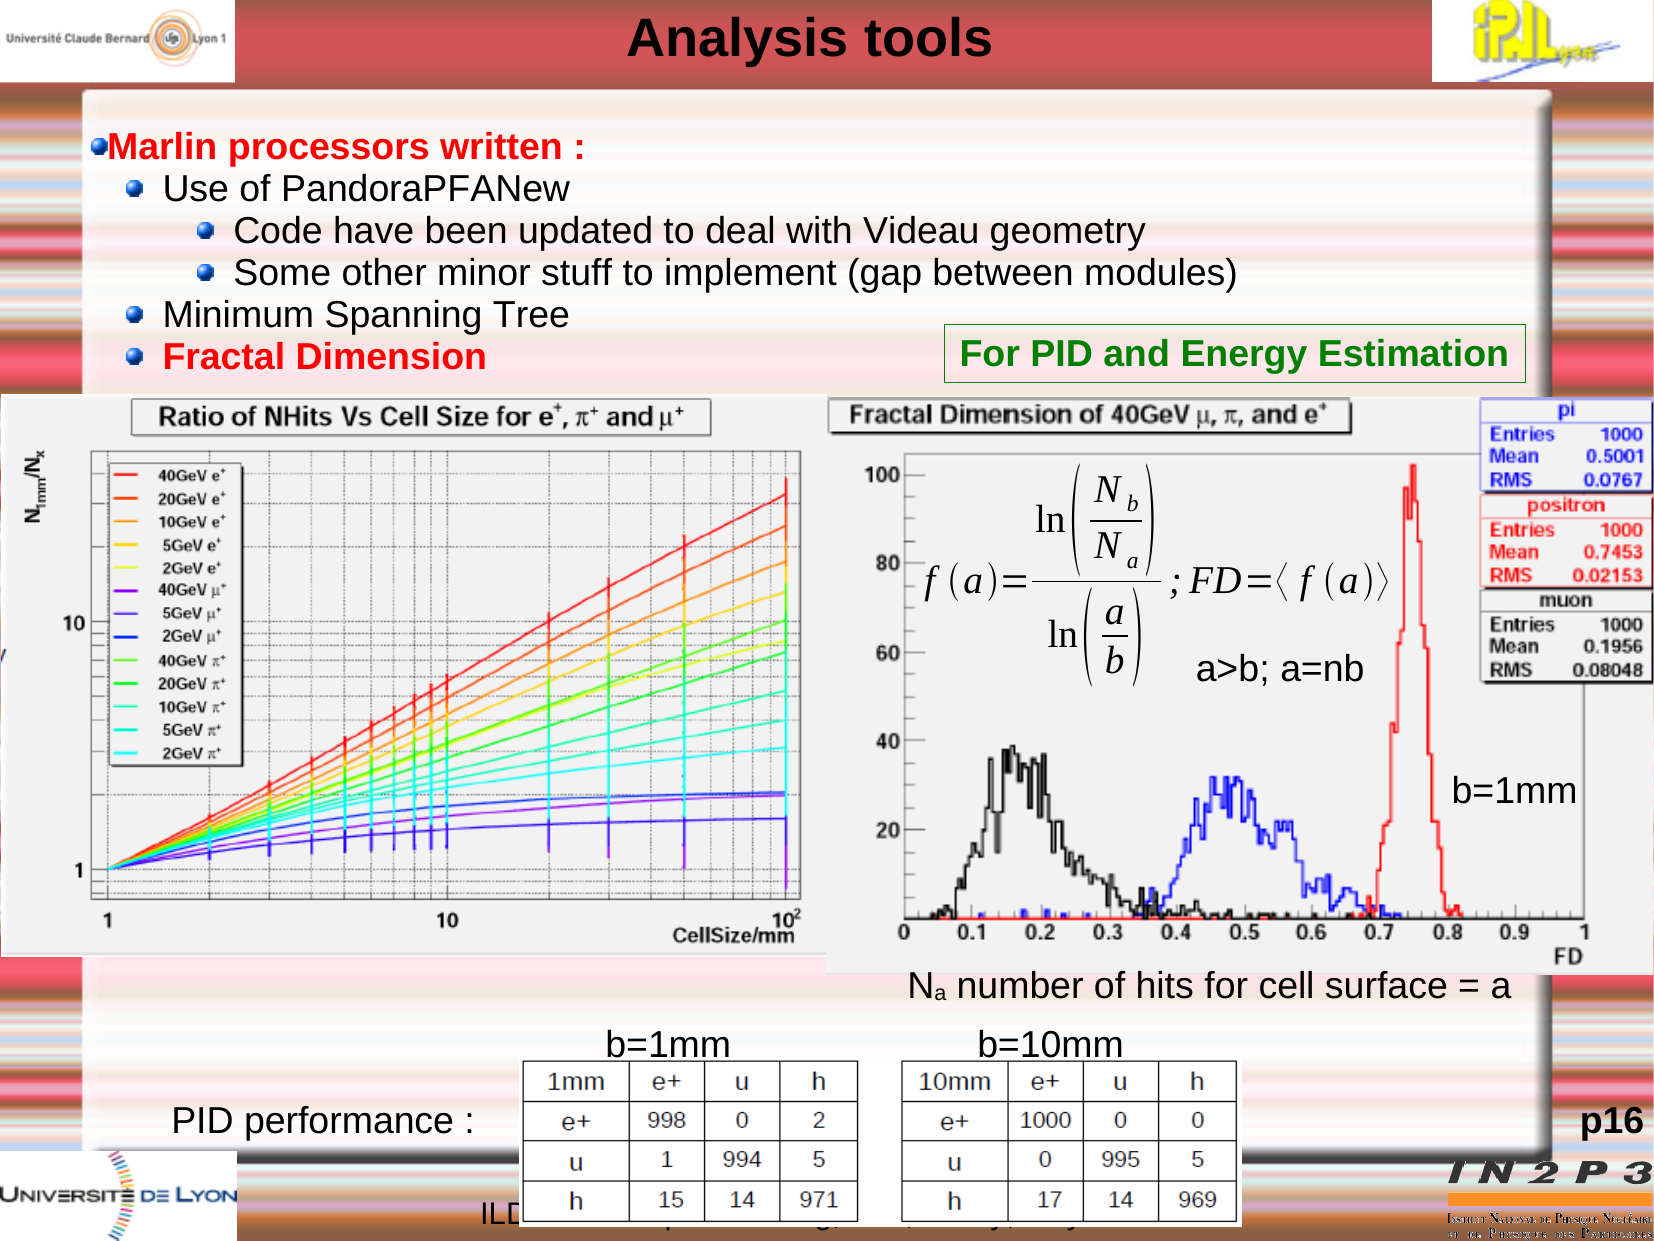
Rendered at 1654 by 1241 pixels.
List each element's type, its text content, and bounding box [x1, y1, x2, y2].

text_box Na number of hits for cell surface = a [892, 956, 1527, 1026]
text_box b=1mm [590, 1015, 747, 1073]
chart [910, 462, 1395, 688]
text_box a>b; a=nb [1181, 640, 1380, 698]
text_box PID performance : [156, 1092, 501, 1150]
text_box b=1mm [1436, 761, 1593, 819]
text_box Marlin processors written : Use of PandoraPFANew Code have been updated to deal with Videau geometry Some other minor stuff to implement (gap between modules) Minimum Spanning Tree Fractal Dimension [76, 118, 1536, 388]
text_box For PID and Energy Estimation [944, 324, 1525, 383]
text_box Analysis tools [611, 0, 1009, 89]
text_box b=10mm [962, 1015, 1139, 1073]
picture [0, 0, 1654, 1241]
